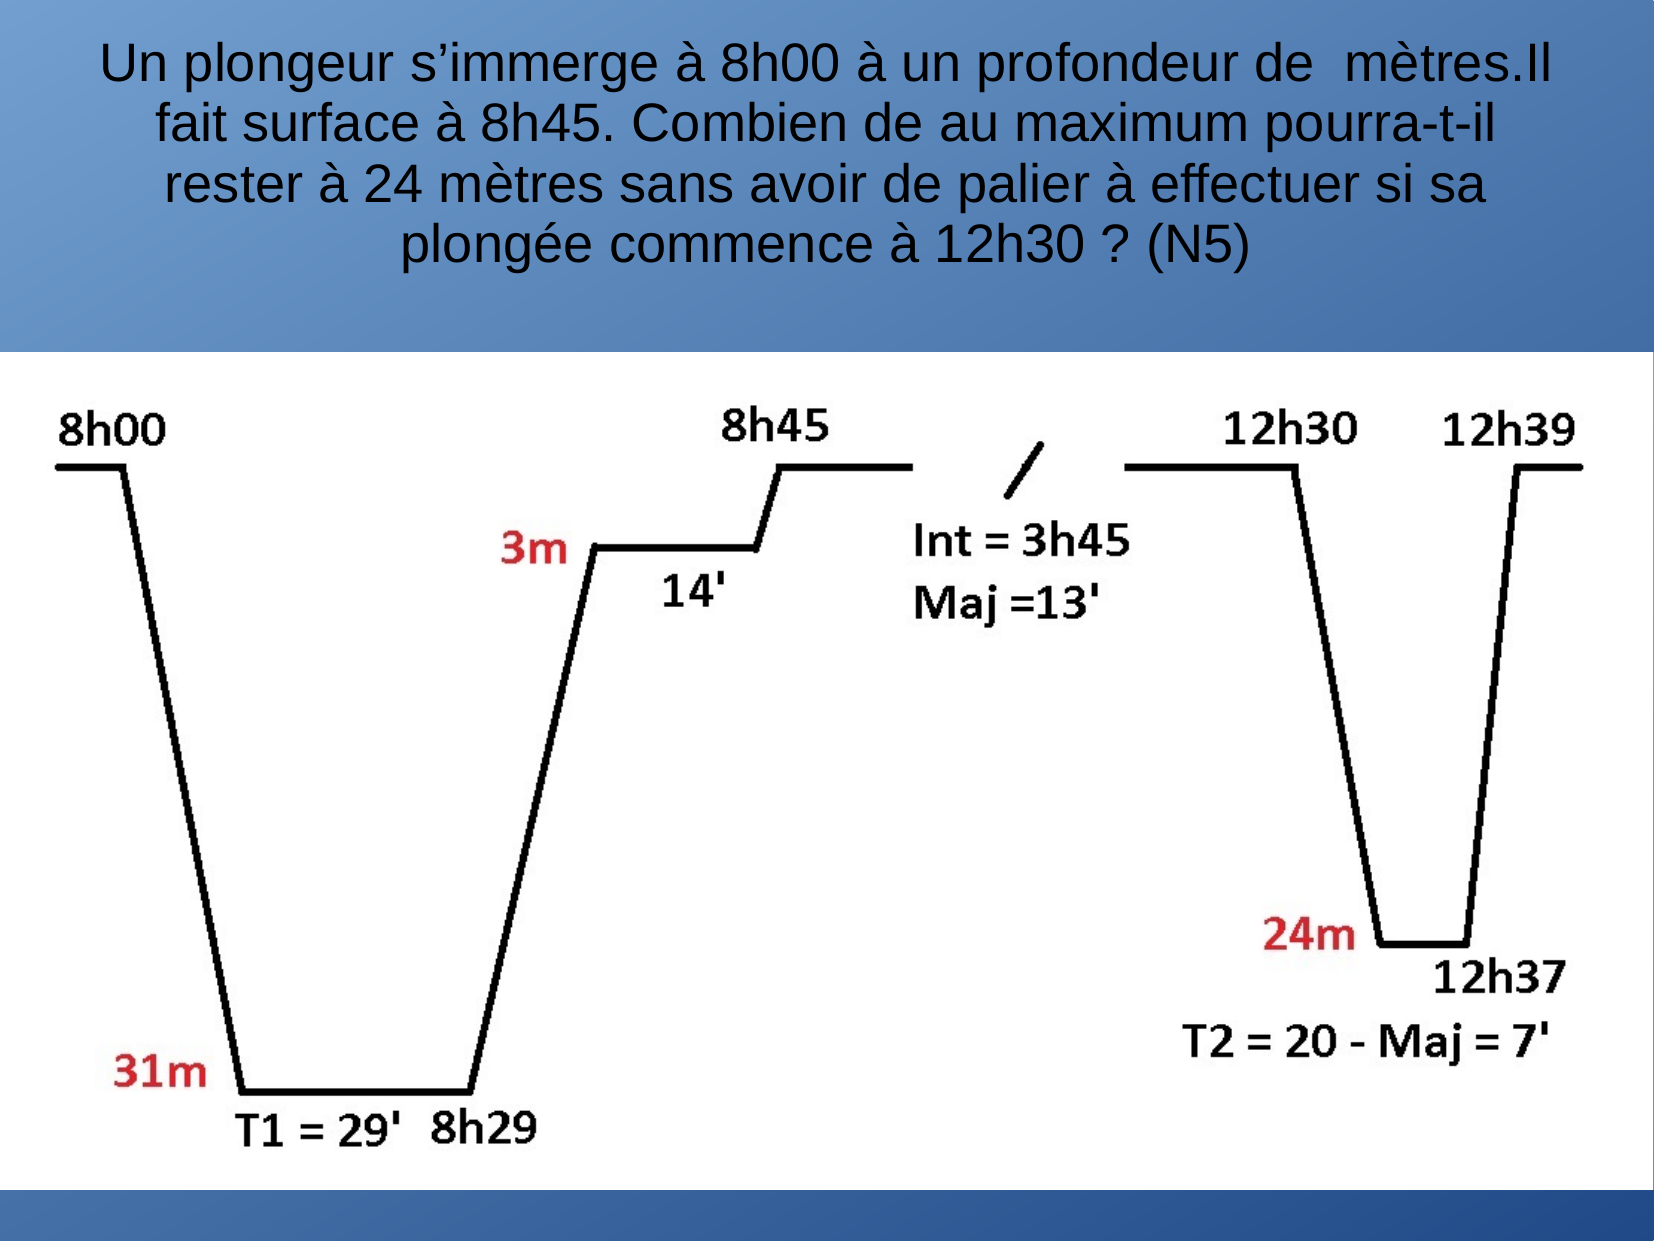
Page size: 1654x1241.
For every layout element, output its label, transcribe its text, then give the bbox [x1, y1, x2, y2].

picture [0, 352, 1654, 1190]
title Un plongeur s’immerge à 8h00 à un profondeur de mètres.Il fait surface à 8h45. Combien de au maximum pourra-t-il rester à 24 mètres sans avoir de palier à effectuer si sa plongée commence à 12h30 ? (N5) [82, 31, 1571, 275]
